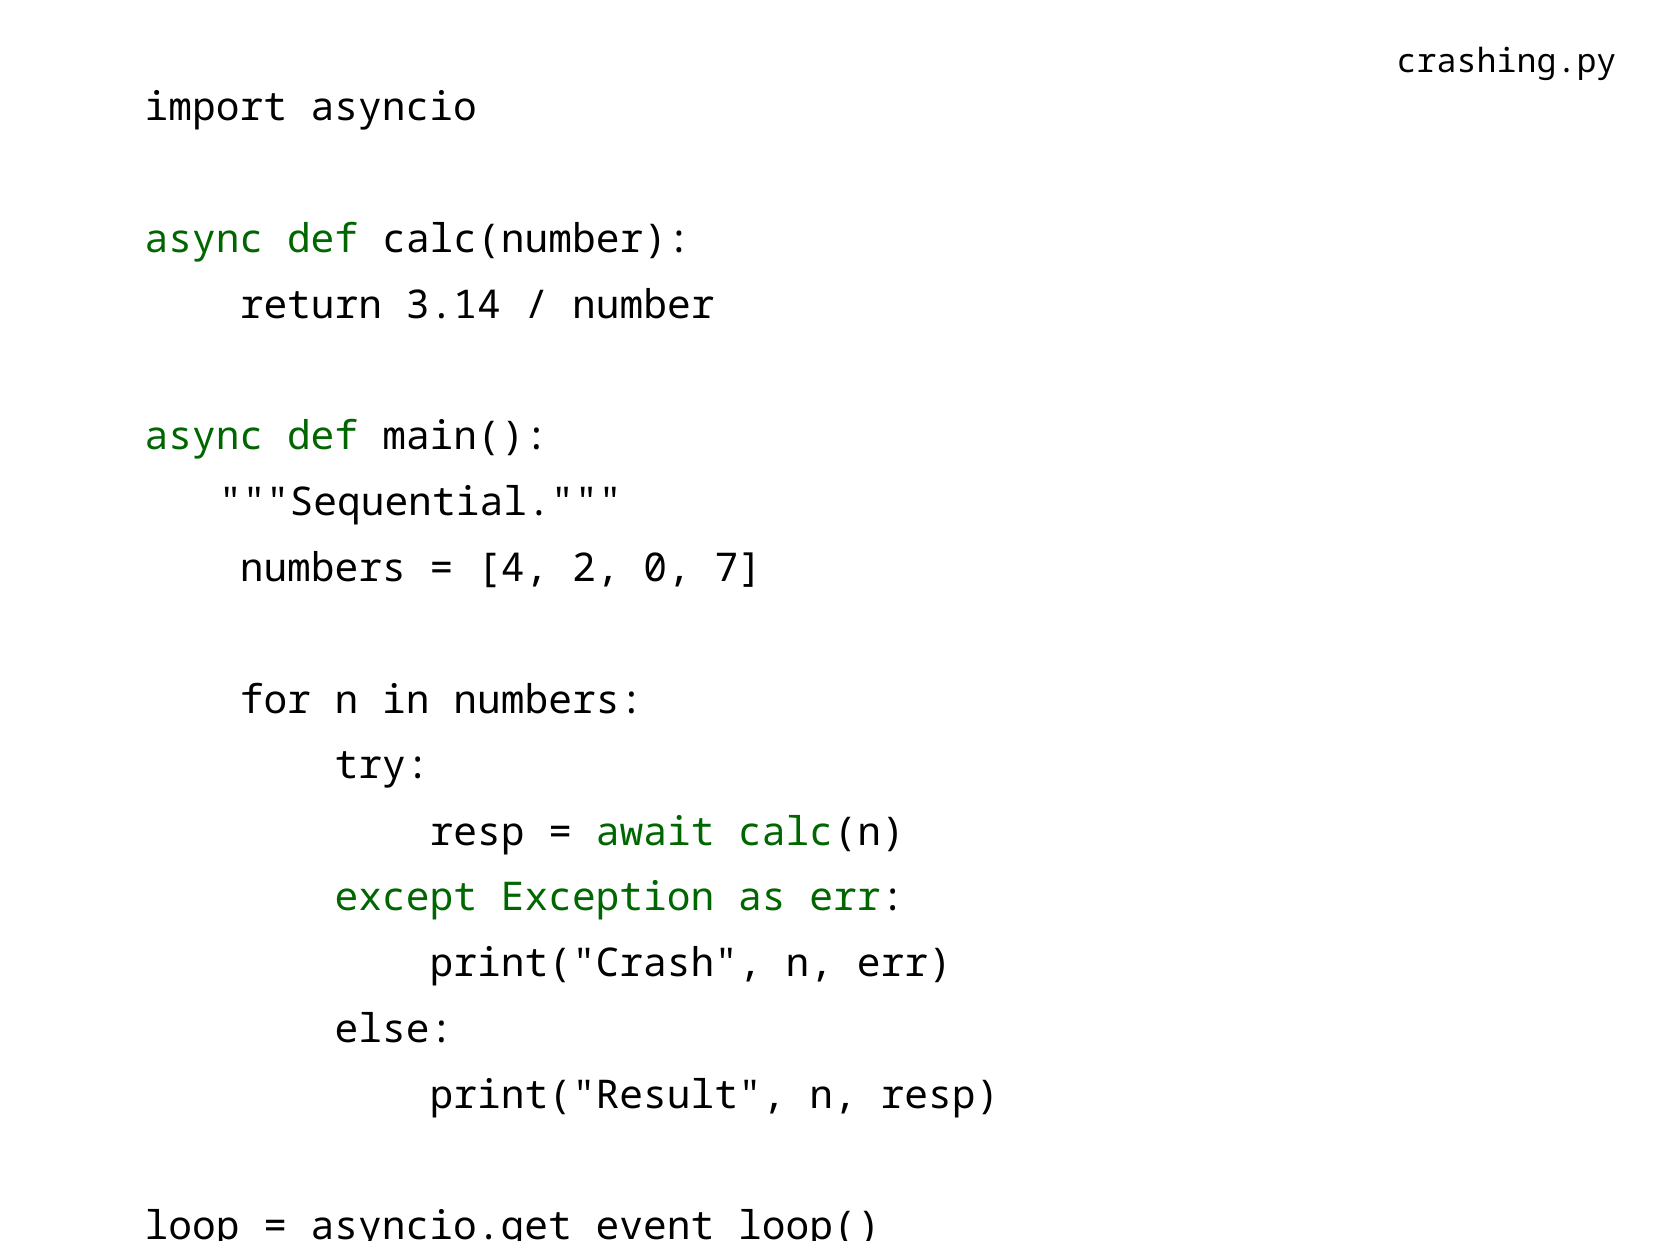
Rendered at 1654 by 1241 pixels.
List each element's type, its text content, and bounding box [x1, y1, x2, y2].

text_box crashing.py [1381, 29, 1633, 83]
text_box import asyncio async def calc(number): return 3.14 / number async def main(): """Sequential.""" numbers = [4, 2, 0, 7] for n in numbers: try: resp = await calc(n) except Exception as err: print("Crash", n, err) else: print("Result", n, resp) loop = asyncio.get_event_loop() loop.run_until_complete(main()) [129, 70, 1627, 1146]
